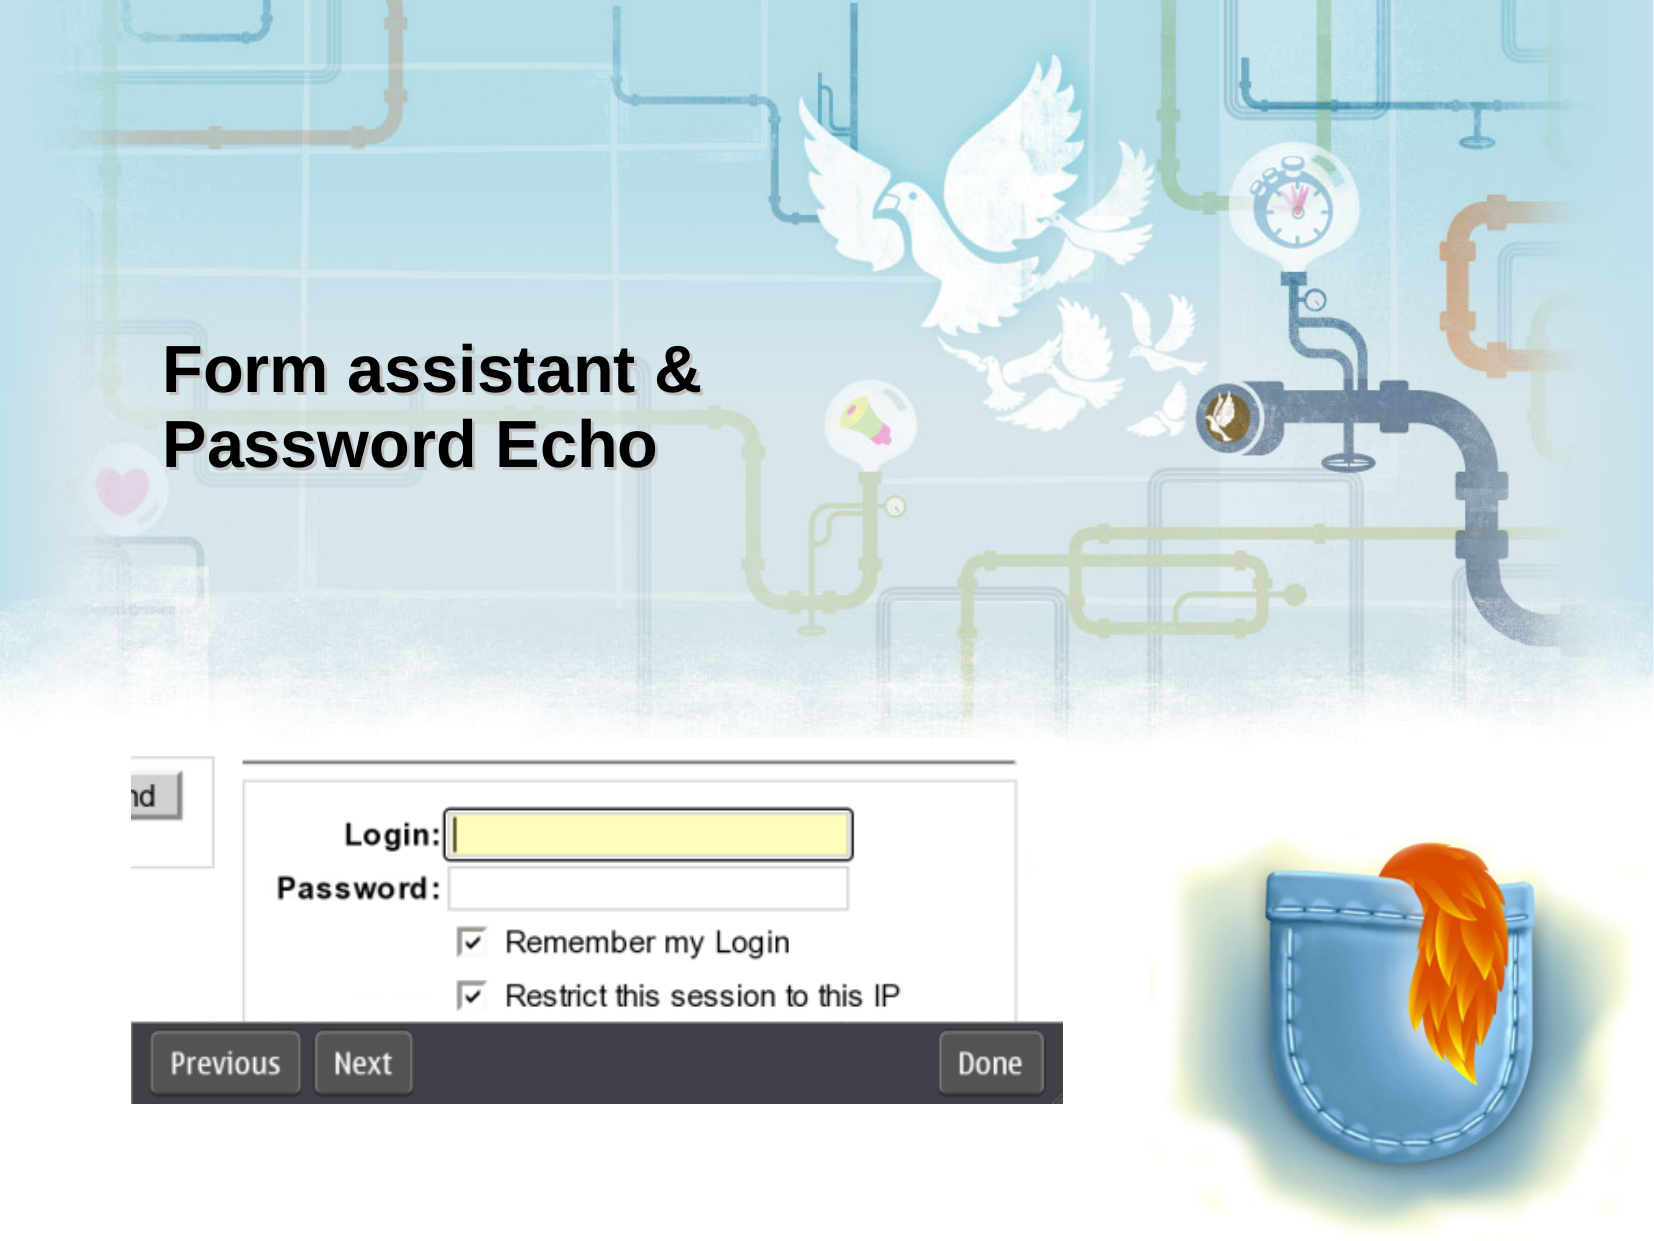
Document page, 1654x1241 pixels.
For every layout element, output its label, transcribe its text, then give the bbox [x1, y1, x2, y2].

picture [0, 0, 1654, 1104]
text_box Form assistant & Password Echo [147, 324, 1211, 490]
picture [1150, 837, 1654, 1241]
